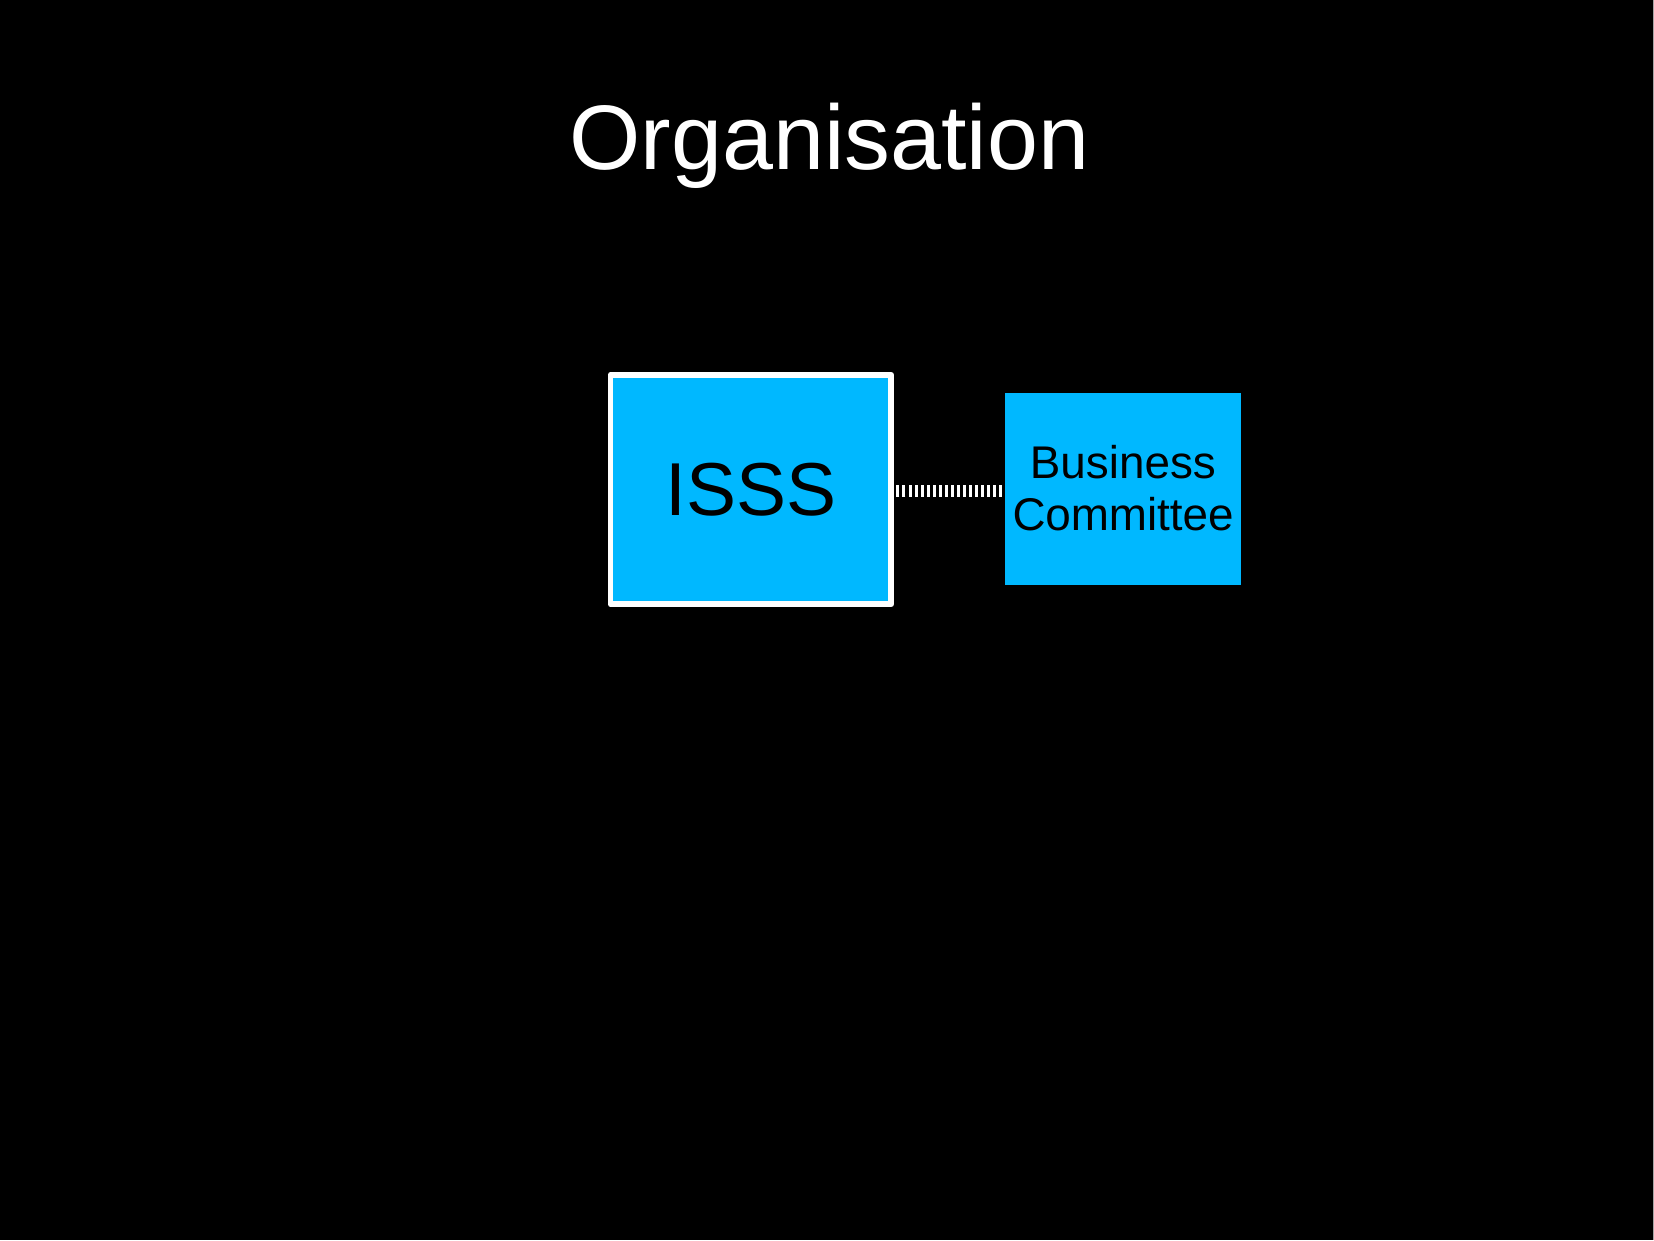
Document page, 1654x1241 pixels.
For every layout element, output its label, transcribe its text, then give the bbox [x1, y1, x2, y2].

title Organisation [123, 34, 1536, 242]
text_box Business Committee [1004, 392, 1242, 586]
text_box ISSS [610, 374, 892, 605]
